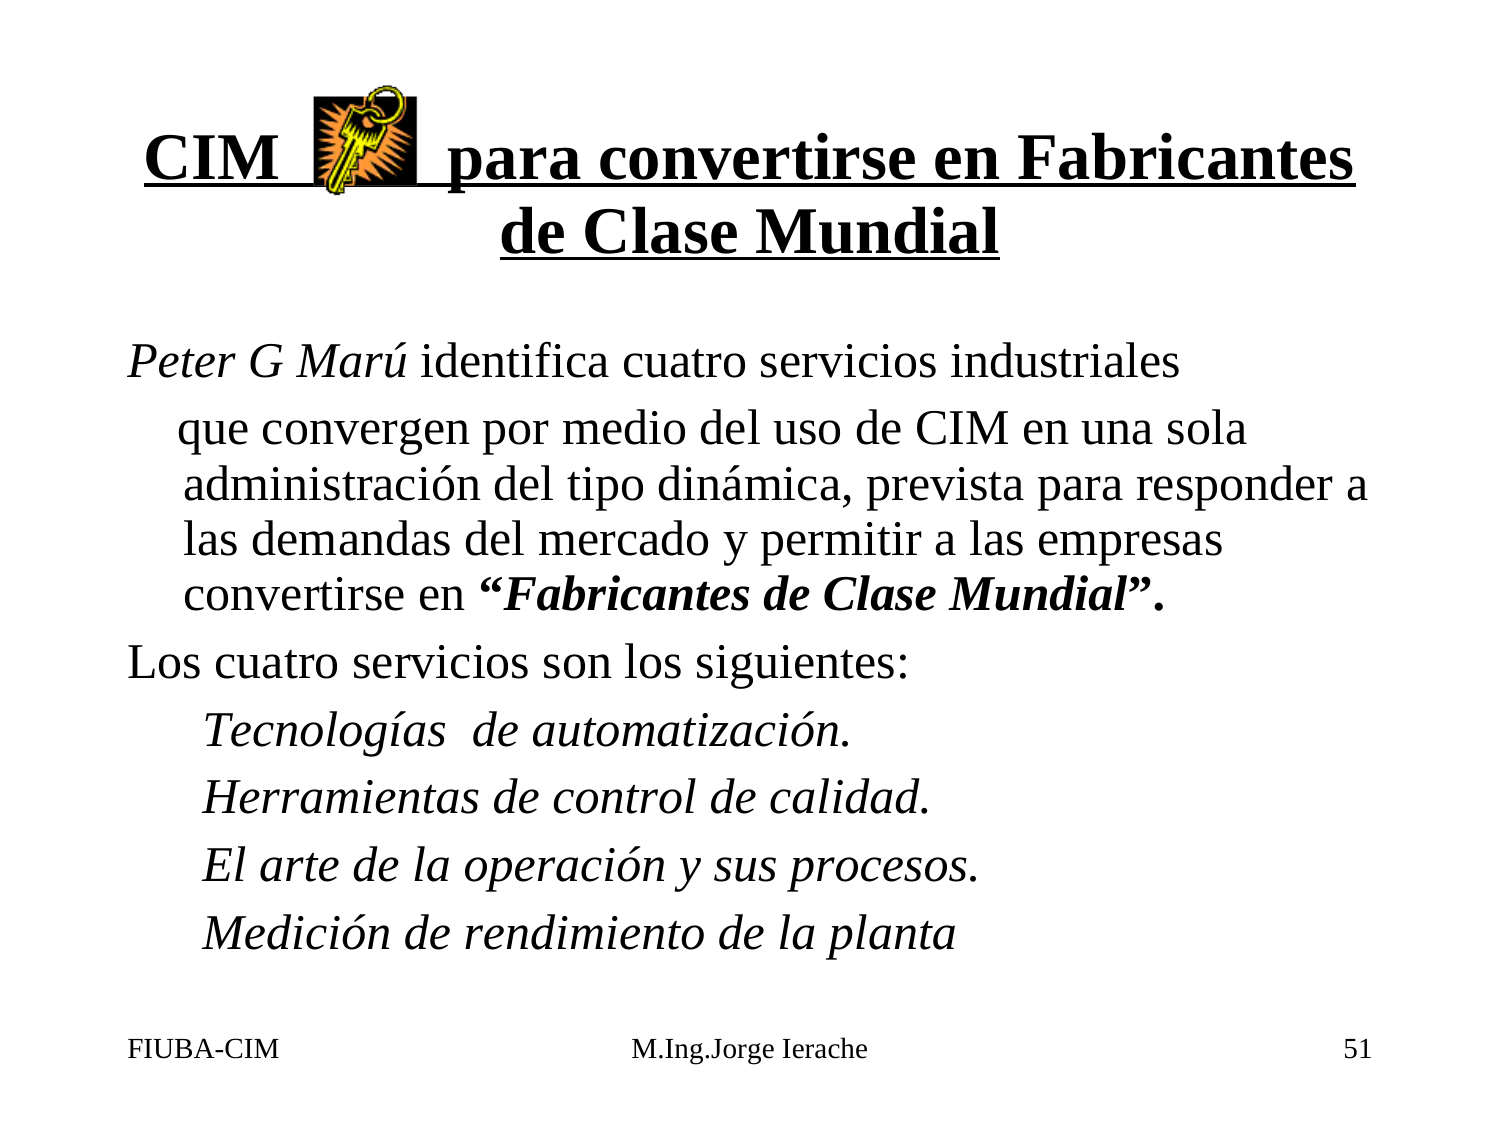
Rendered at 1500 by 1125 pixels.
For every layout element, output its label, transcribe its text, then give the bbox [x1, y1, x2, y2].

title CIM para convertirse en Fabricantes de Clase Mundial [112, 99, 1388, 288]
list Peter G Marú identifica cuatro servicios industriales que convergen por medio del uso de CIM en una sola administración del tipo dinámica, prevista para responder a las demandas del mercado y permitir a las empresas convertirse en “Fabricantes de Clase Mundial”. Los cuatro servicios son los siguientes: Tecnologías de automatización. Herramientas de control de calidad. El arte de la operación y sus procesos. Medición de rendimiento de la planta [112, 324, 1388, 1001]
picture [287, 62, 444, 219]
